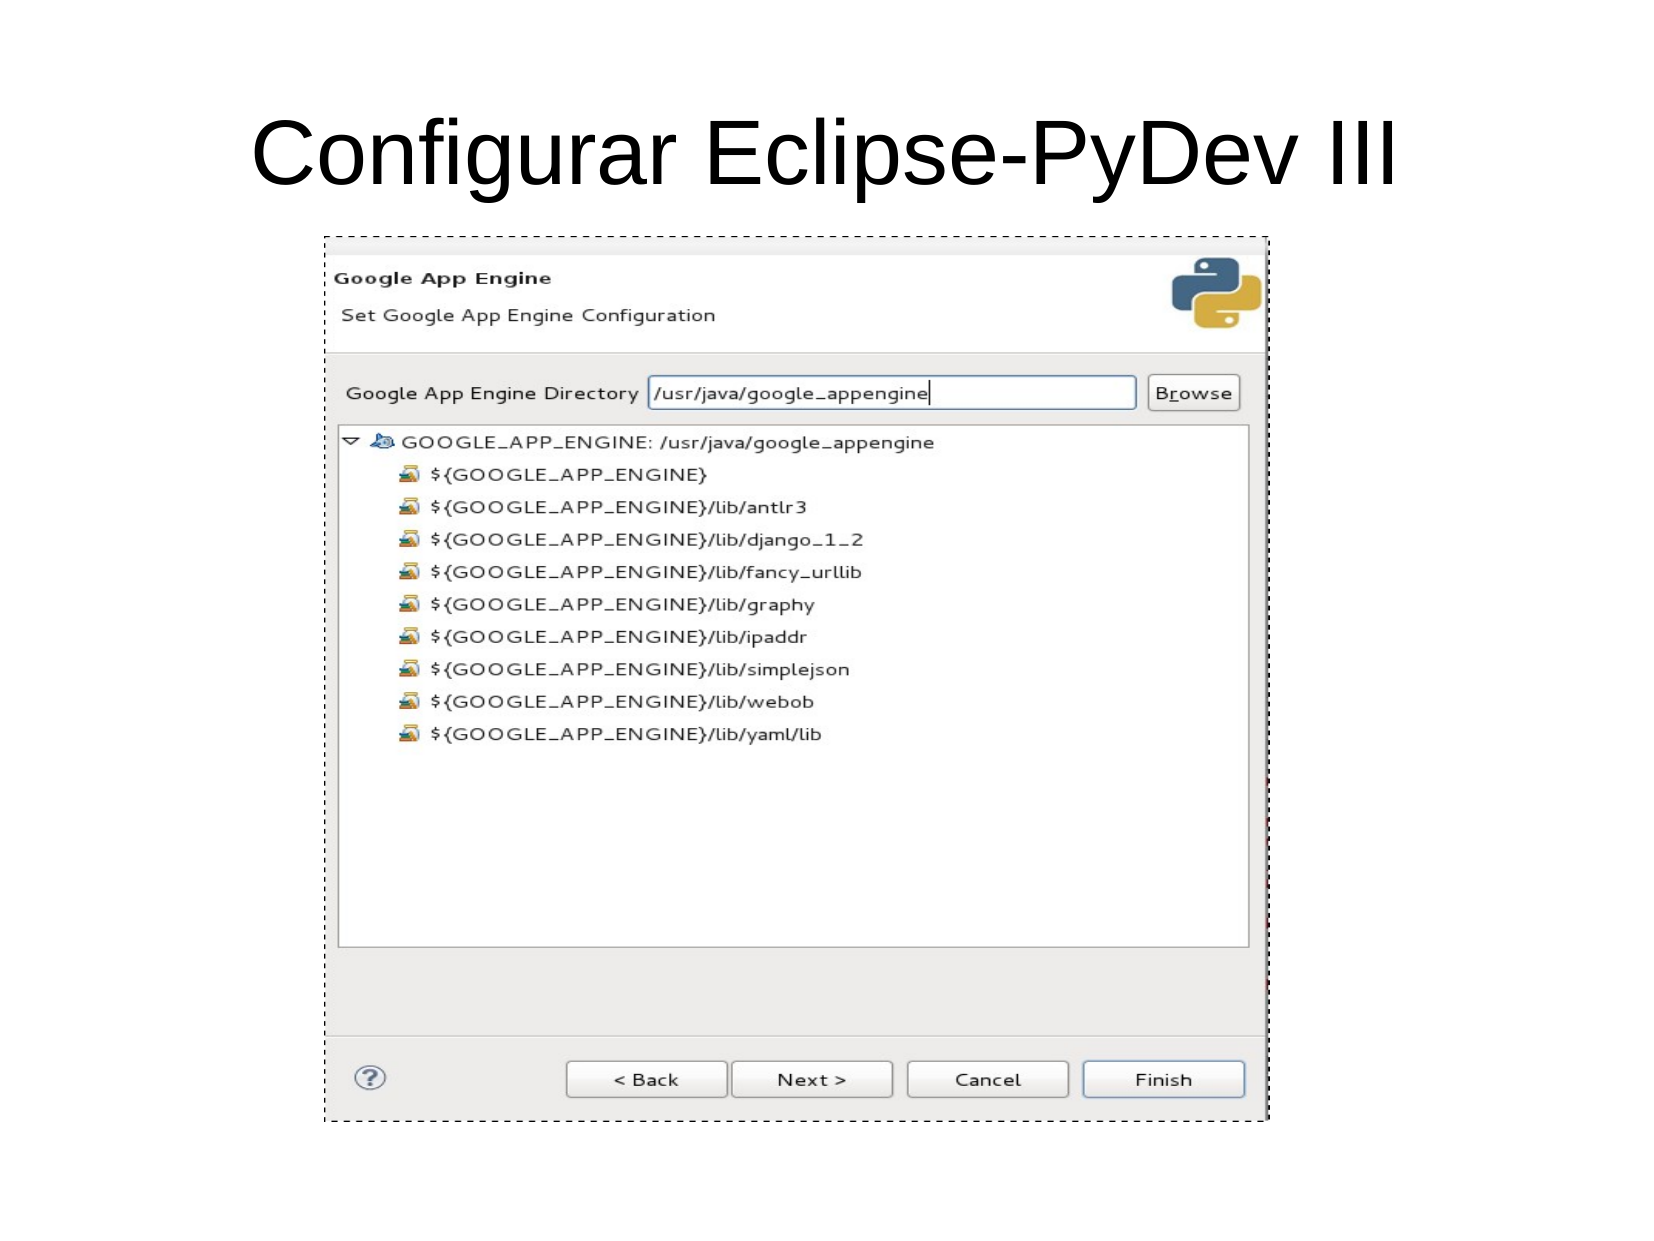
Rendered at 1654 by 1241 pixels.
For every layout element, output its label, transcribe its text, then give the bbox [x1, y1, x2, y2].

picture [324, 236, 1270, 1123]
title Configurar Eclipse-PyDev III [82, 49, 1571, 257]
